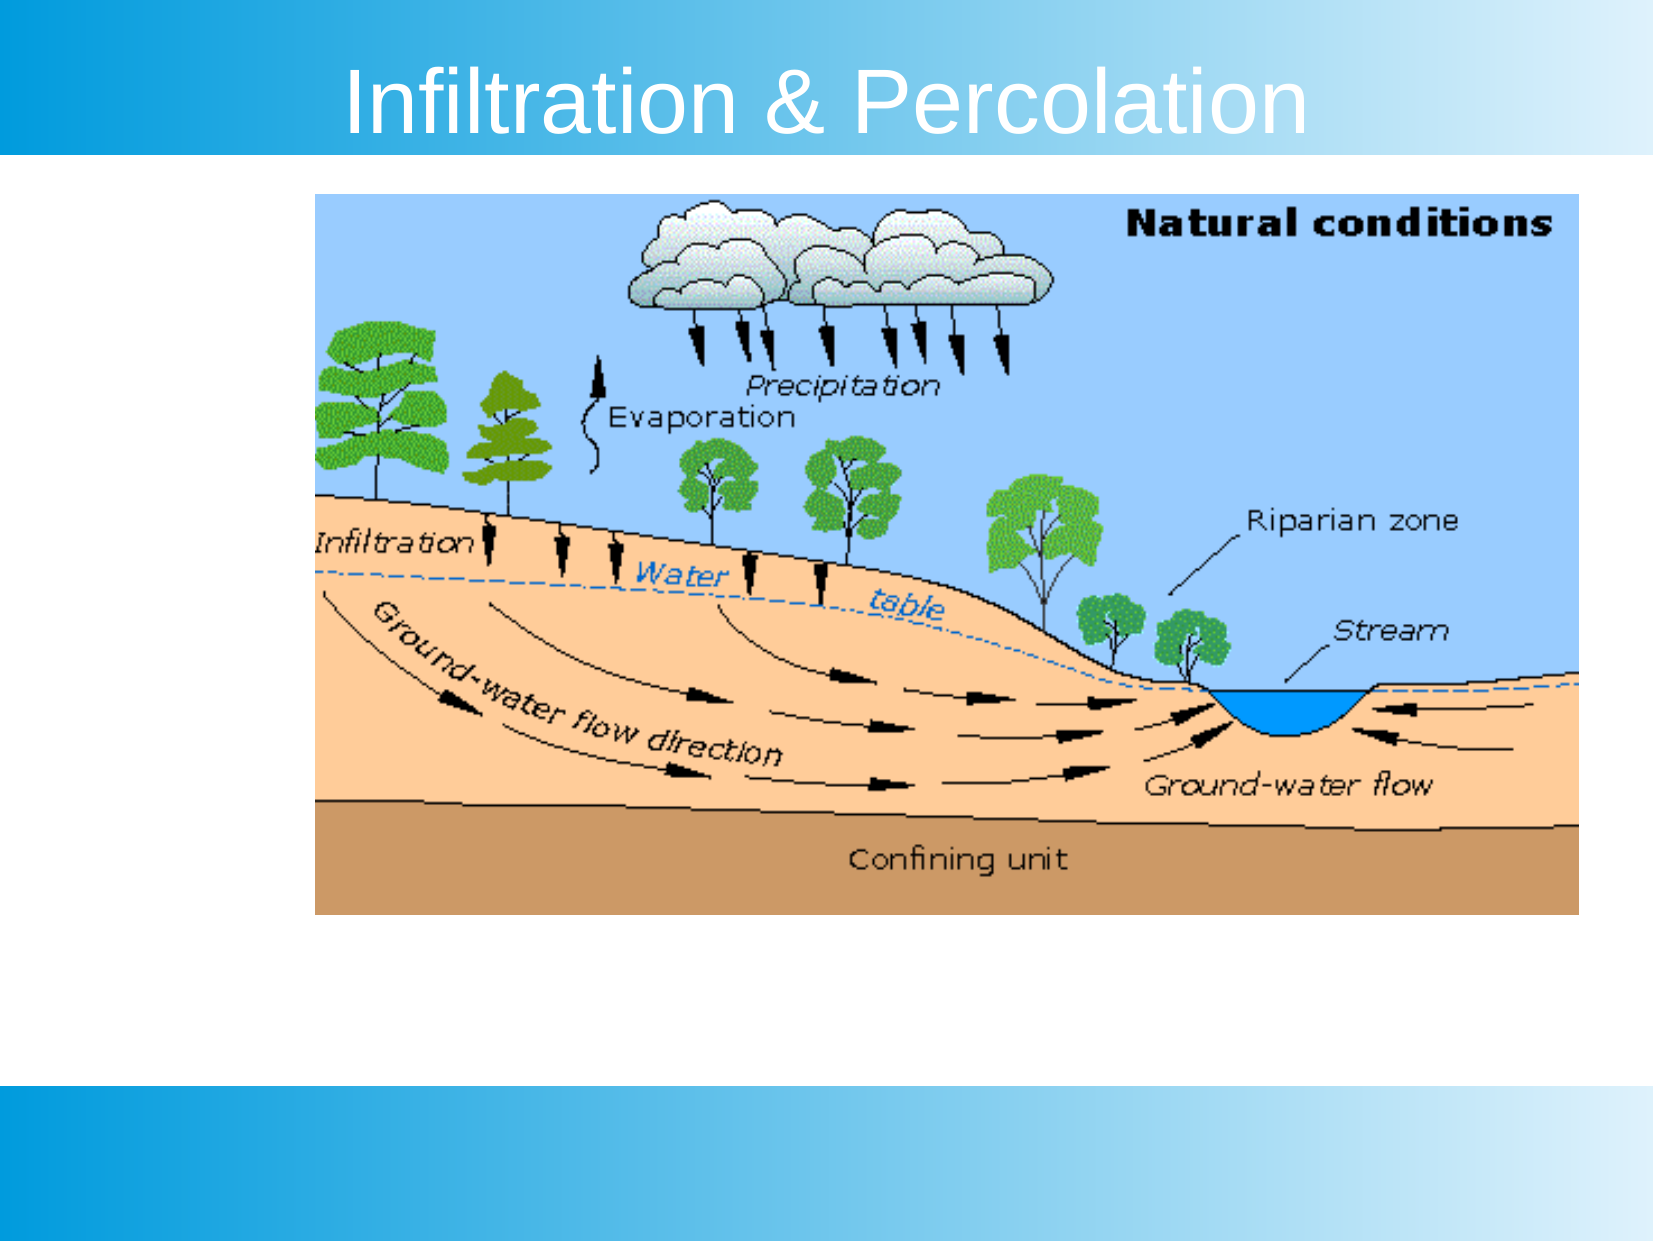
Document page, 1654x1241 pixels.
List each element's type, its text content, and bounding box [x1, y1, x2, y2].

title Infiltration & Percolation [82, 49, 1571, 155]
picture [315, 194, 1579, 915]
